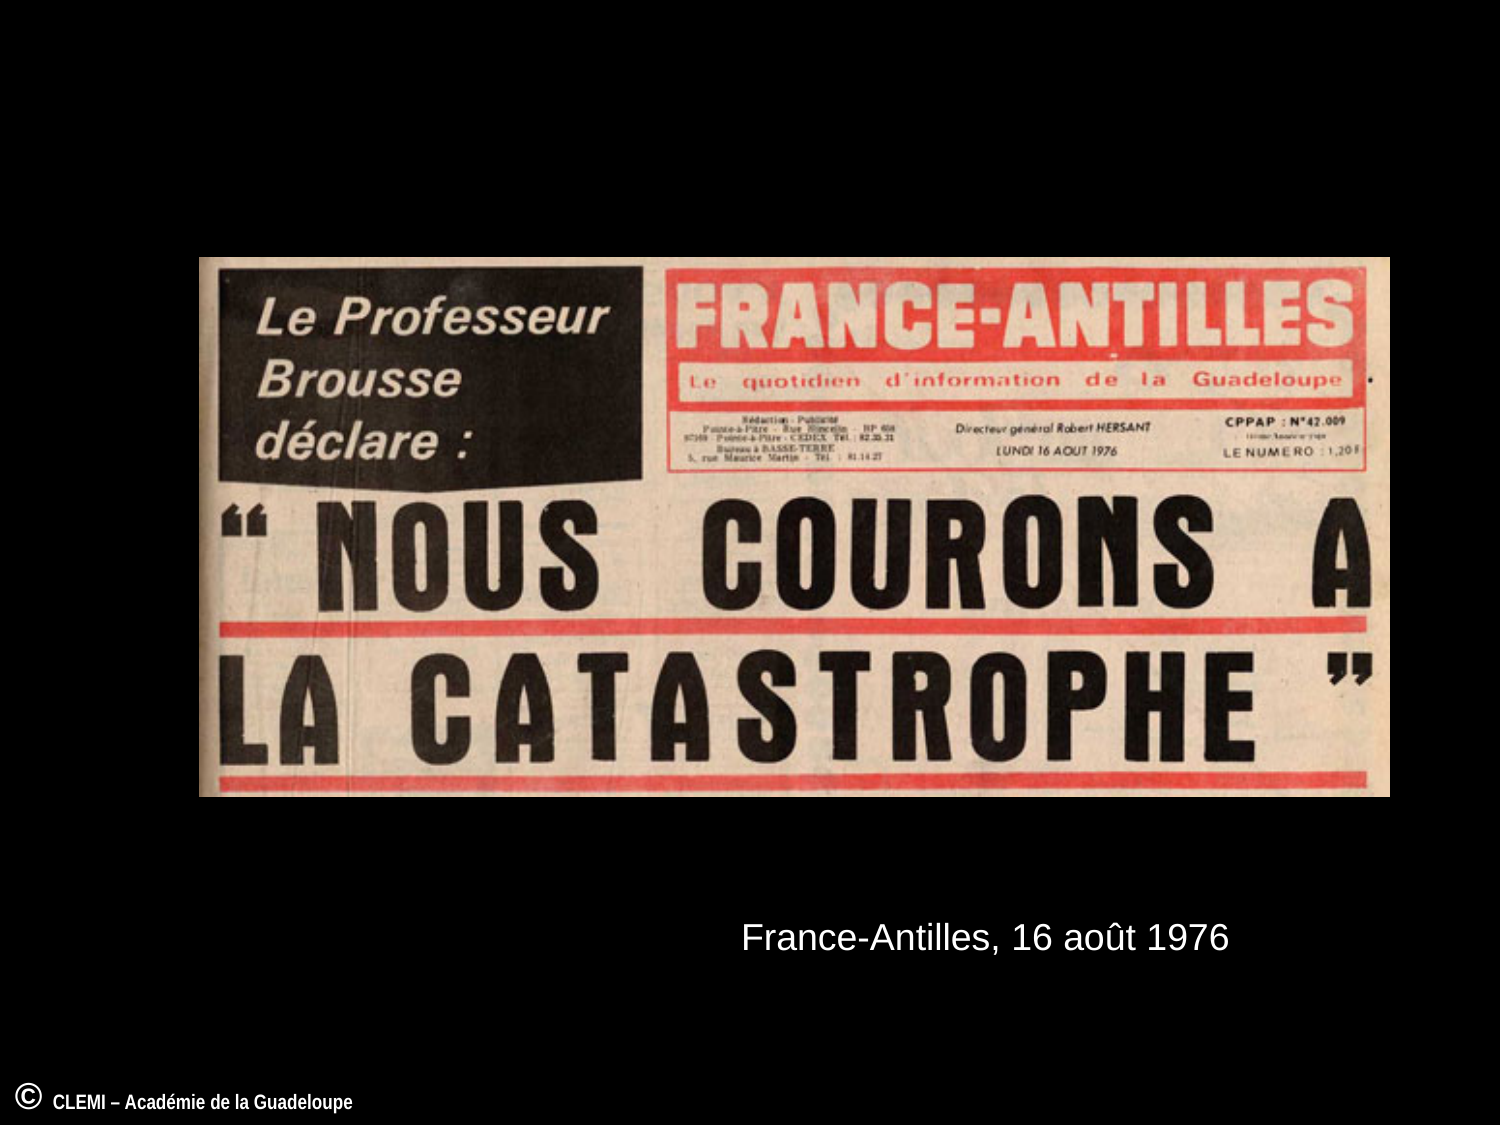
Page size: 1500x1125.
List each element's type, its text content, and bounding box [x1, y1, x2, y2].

picture [199, 257, 1390, 797]
text_box © CLEMI – Académie de la Guadeloupe [0, 1067, 575, 1125]
title France-Antilles, 16 août 1976 [503, 902, 1468, 973]
